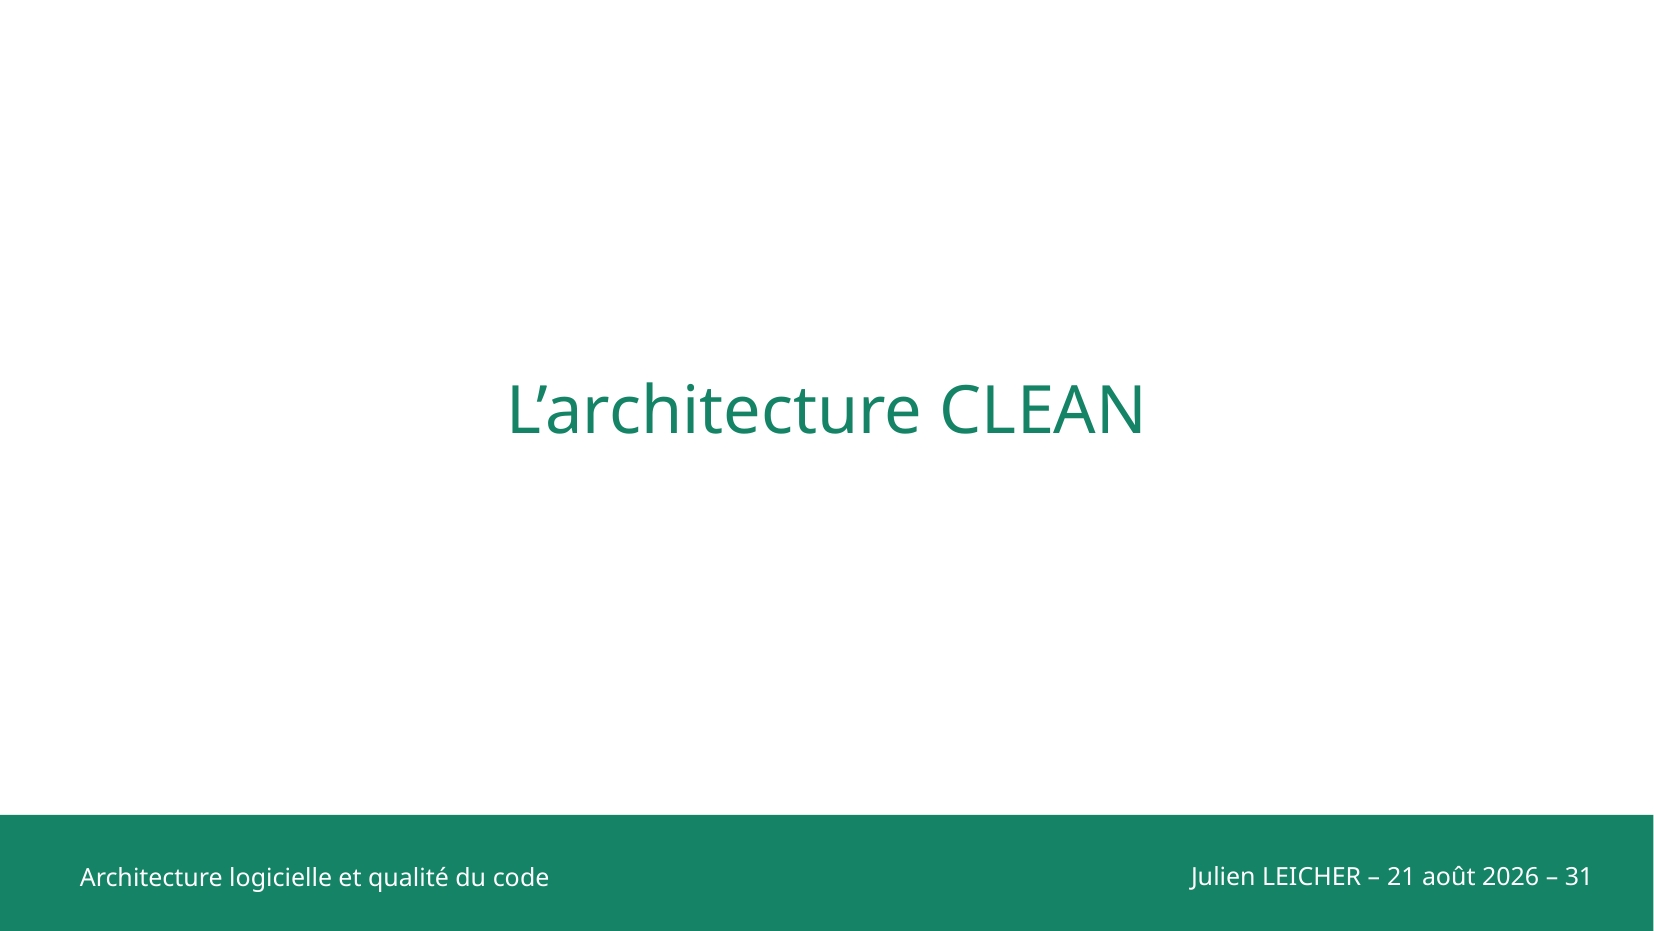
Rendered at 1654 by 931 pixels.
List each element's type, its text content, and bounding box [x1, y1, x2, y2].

text_box Architecture logicielle et qualité du code [64, 852, 798, 898]
text_box L’architecture CLEAN [0, 0, 1654, 814]
text_box Julien LEICHER – 7 mars 2022 – <numéro> [0, 814, 1654, 931]
